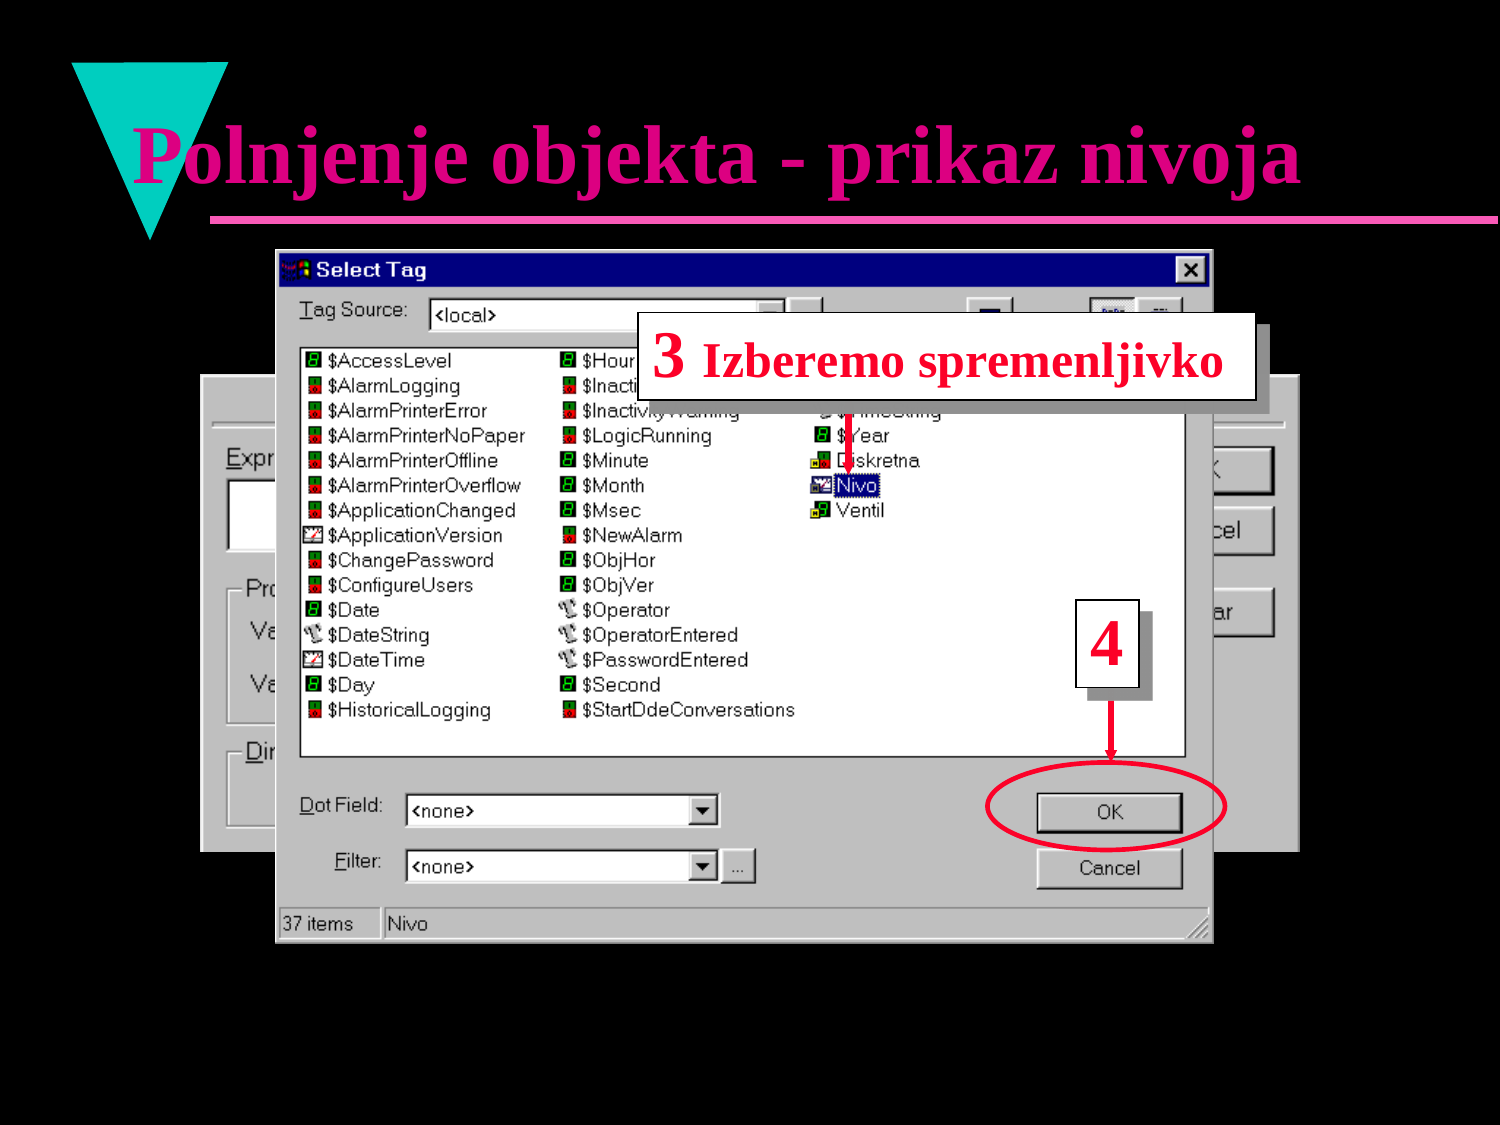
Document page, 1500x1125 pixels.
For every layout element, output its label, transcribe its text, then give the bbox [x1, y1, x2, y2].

title Polnjenje objekta - prikaz nivoja [117, 63, 1500, 251]
chart [200, 249, 1300, 944]
text_box 4 [1075, 599, 1140, 688]
text_box 3 Izberemo spremenljivko [637, 312, 1257, 400]
